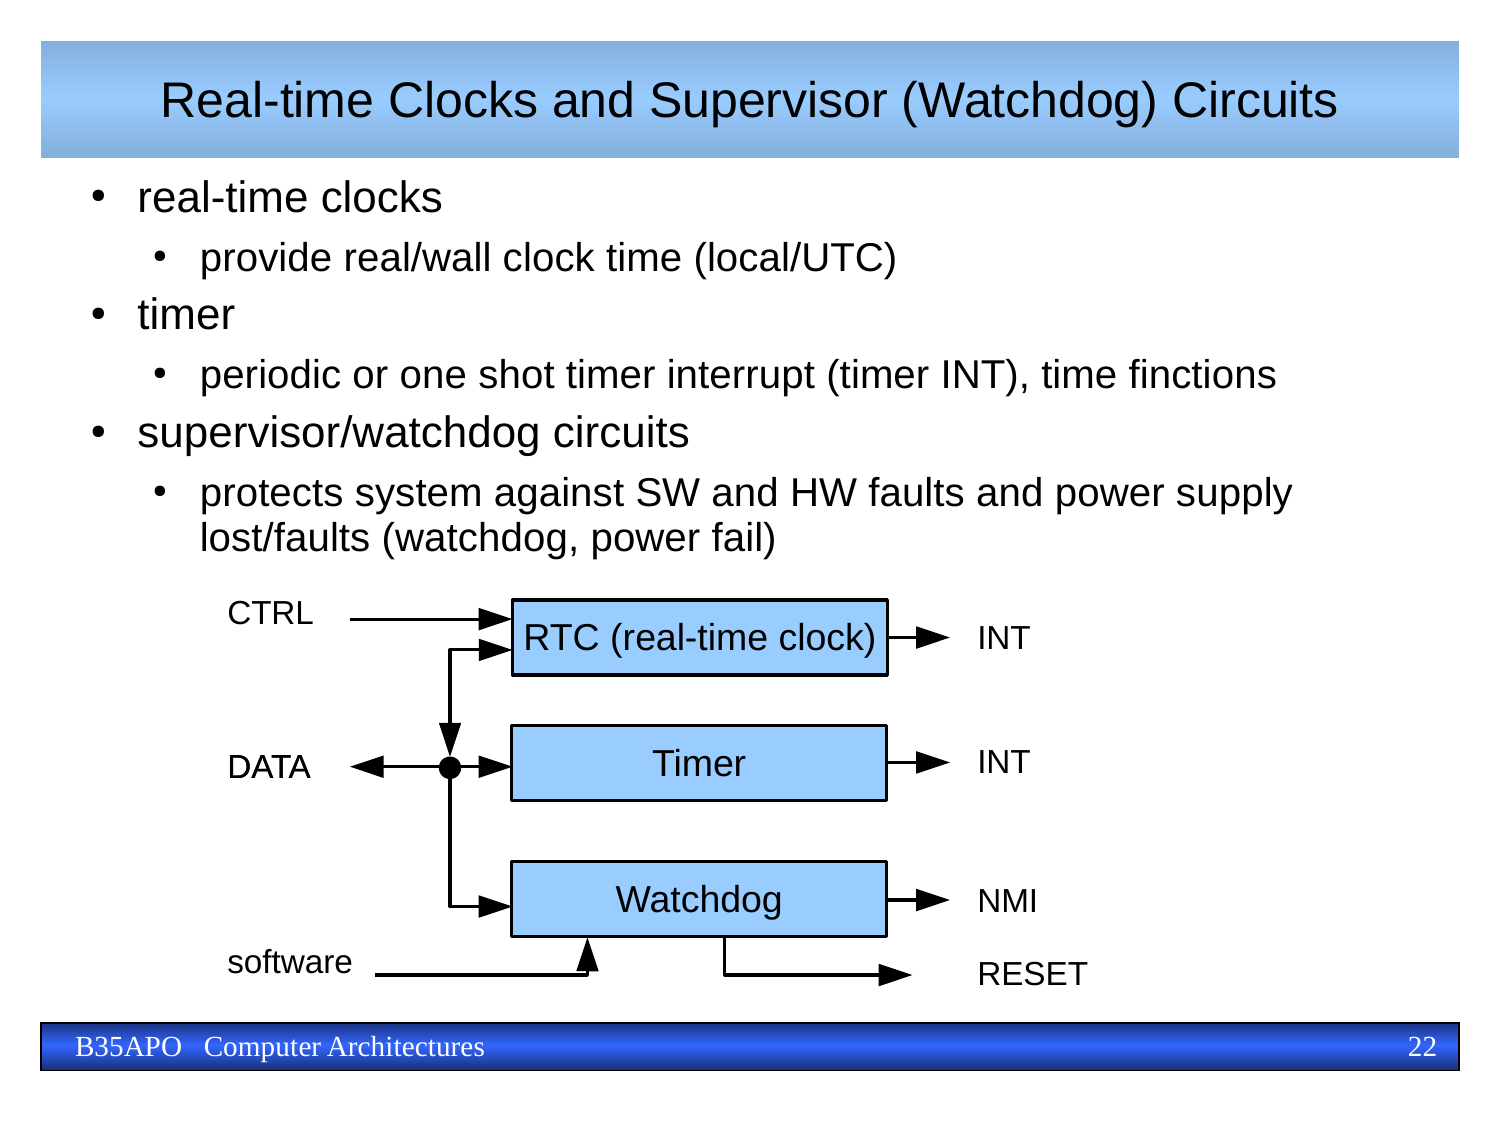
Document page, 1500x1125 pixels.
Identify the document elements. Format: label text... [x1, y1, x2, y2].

text_box CTRL [212, 587, 350, 640]
text_box DATA [212, 741, 350, 793]
list real-time clocks provide real/wall clock time (local/UTC) timer periodic or one shot timer interrupt (timer INT), time finctions supervisor/watchdog circuits protects system against SW and HW faults and power supply lost/faults (watchdog, power fail) [75, 172, 1426, 563]
text_box software [212, 936, 388, 988]
text_box RESET [962, 948, 1125, 1000]
text_box Watchdog [511, 861, 887, 937]
text_box INT [962, 736, 1100, 789]
text_box INT [962, 612, 1100, 665]
text_box RTC (real-time clock) [512, 600, 888, 676]
text_box NMI [962, 874, 1100, 927]
title Real-time Clocks and Supervisor (Watchdog) Circuits [41, 41, 1459, 158]
text_box Timer [511, 725, 887, 801]
